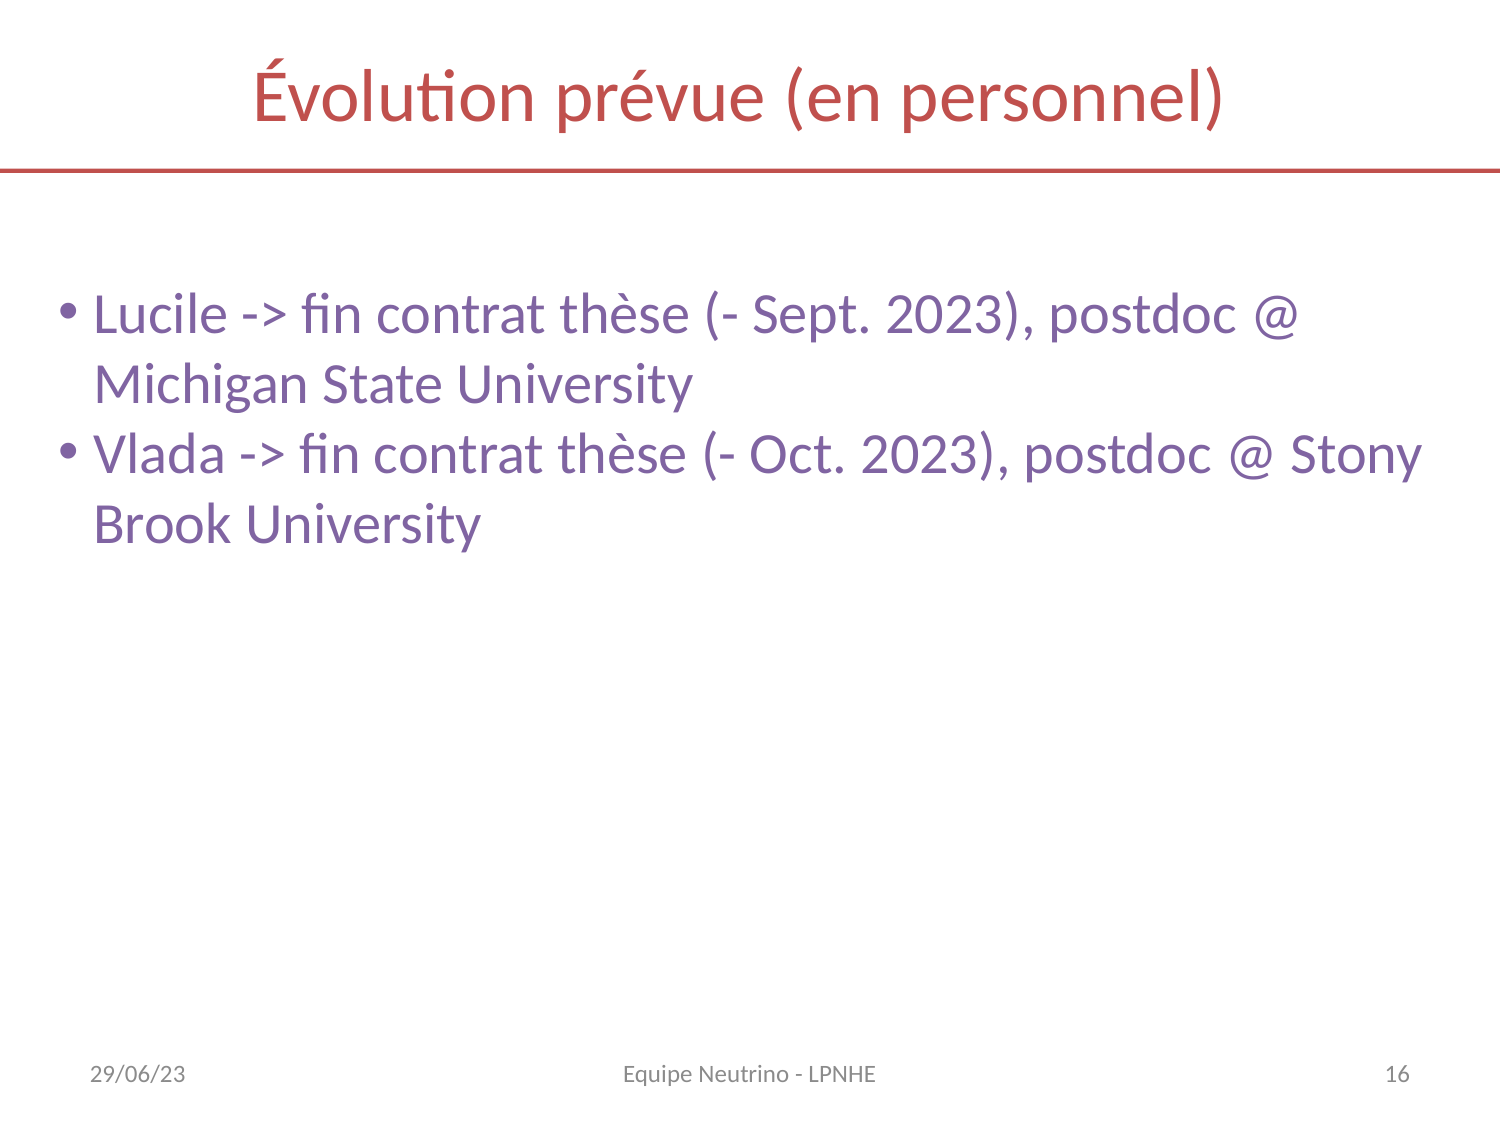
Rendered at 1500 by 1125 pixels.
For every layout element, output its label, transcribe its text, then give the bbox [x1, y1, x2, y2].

text_box 29/06/23 [74, 1042, 425, 1103]
text_box Equipe Neutrino - LPNHE [512, 1042, 988, 1103]
text_box Lucile -> fin contrat thèse (- Sept. 2023), postdoc @ Michigan State University Vlada -> fin contrat thèse (- Oct. 2023), postdoc @ Stony Brook University [43, 187, 1460, 1043]
text_box Évolution prévue (en personnel) [75, 29, 1425, 141]
text_box <number> [1074, 1042, 1425, 1103]
